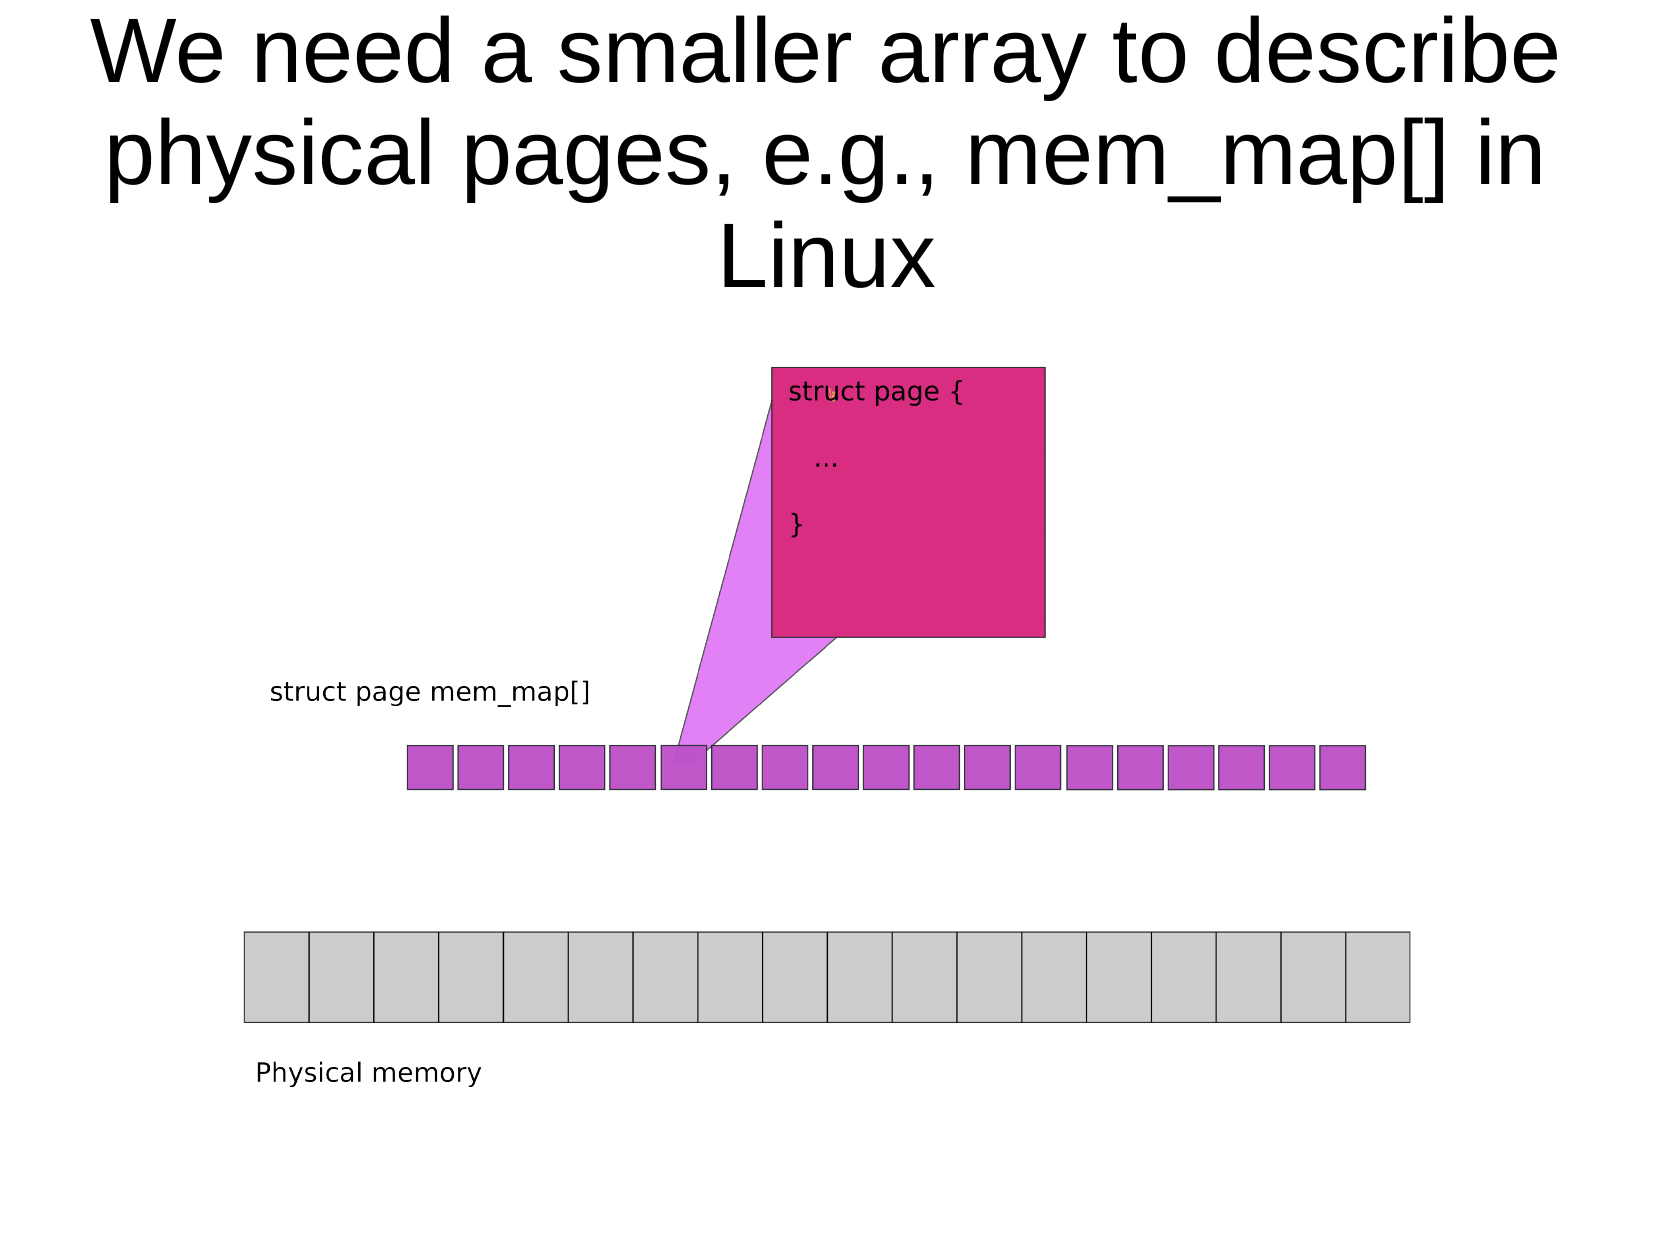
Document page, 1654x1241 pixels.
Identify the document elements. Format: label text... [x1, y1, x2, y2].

picture [243, 366, 1411, 1087]
title We need a smaller array to describe physical pages, e.g., mem_map[] in Linux [82, 0, 1571, 308]
